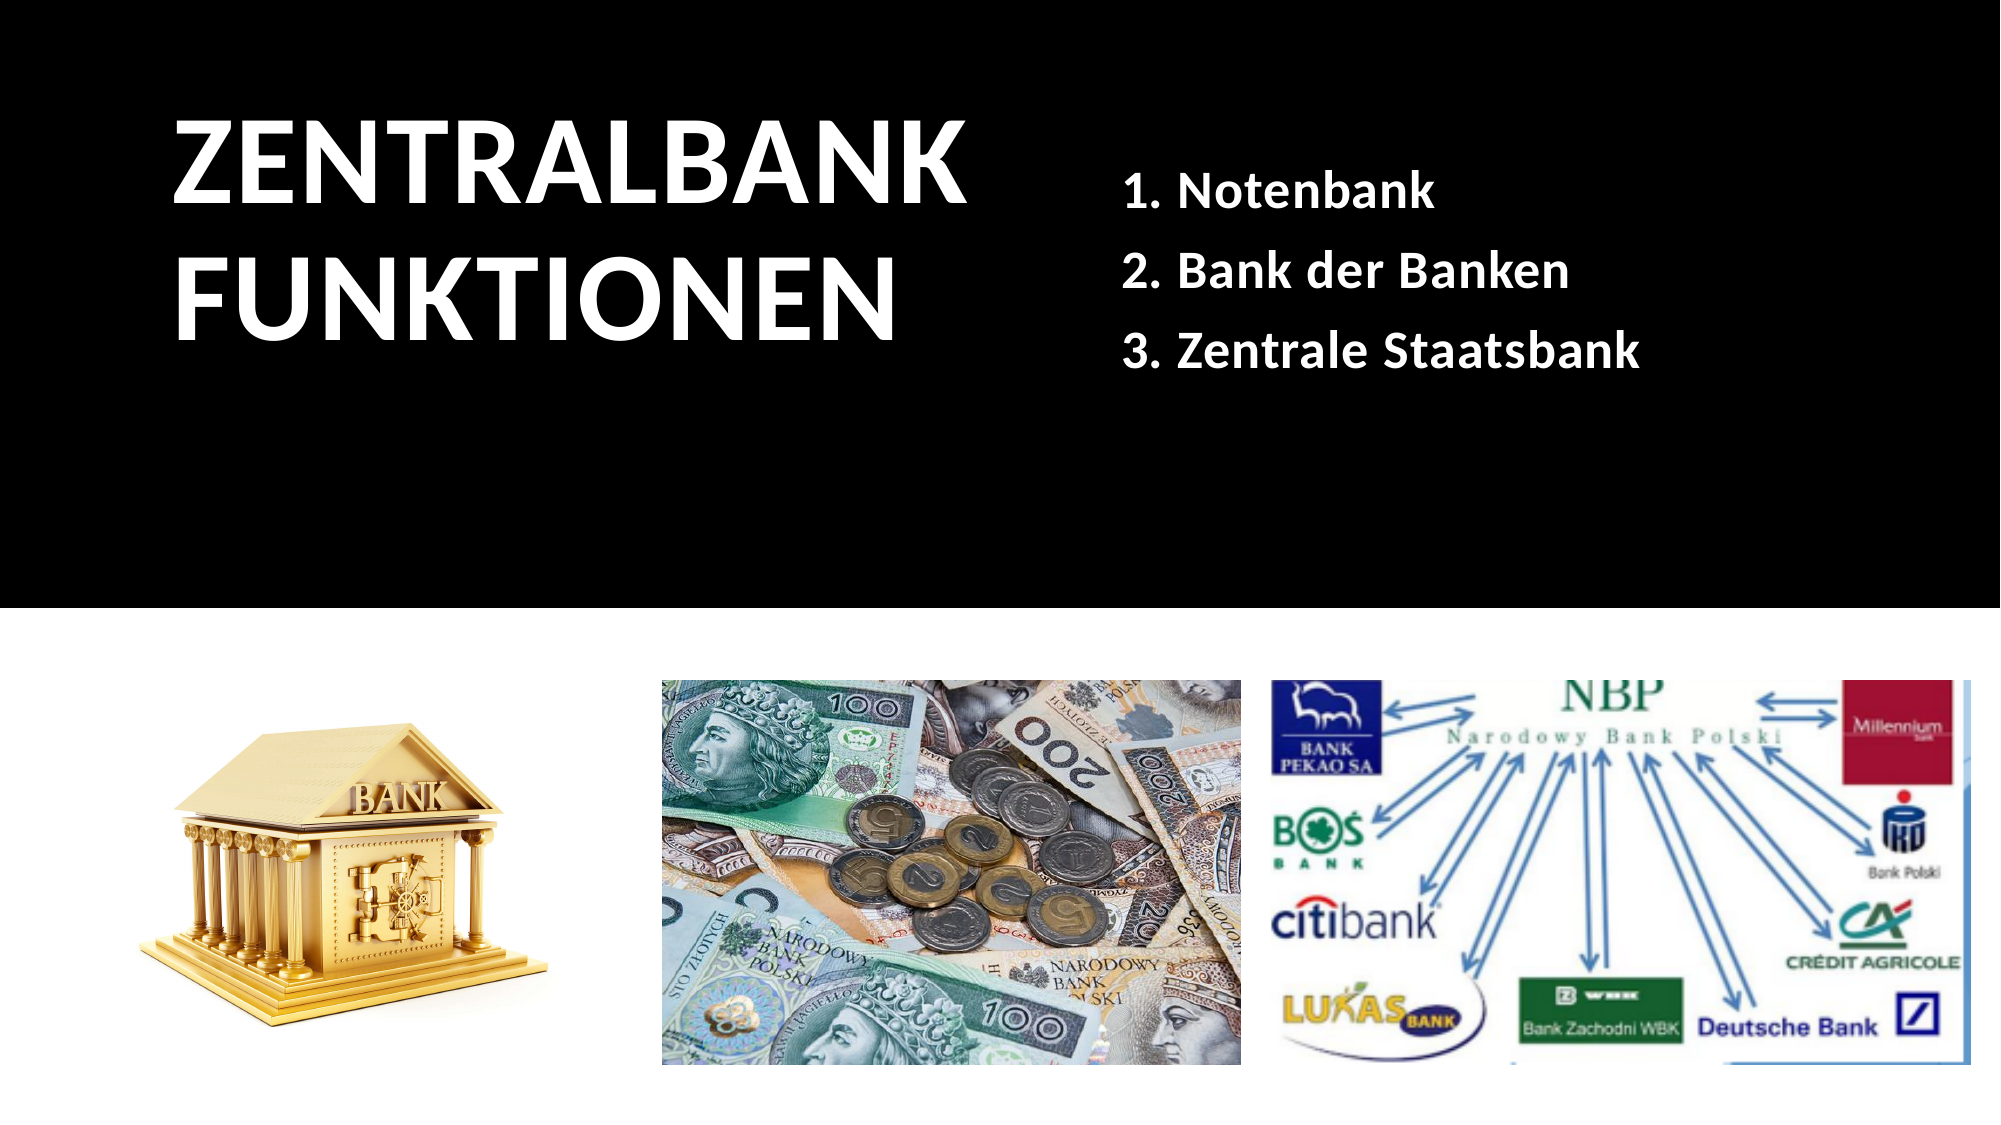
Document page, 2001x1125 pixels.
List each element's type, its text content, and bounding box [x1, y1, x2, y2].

text_box [0, 0, 2000, 1125]
list Notenbank Bank der Banken Zentrale Staatsbank [1106, 79, 1833, 534]
title Zentralbank Funktionen [157, 80, 999, 534]
picture [84, 680, 597, 1065]
picture [662, 680, 1241, 1065]
picture [1270, 680, 1971, 1065]
